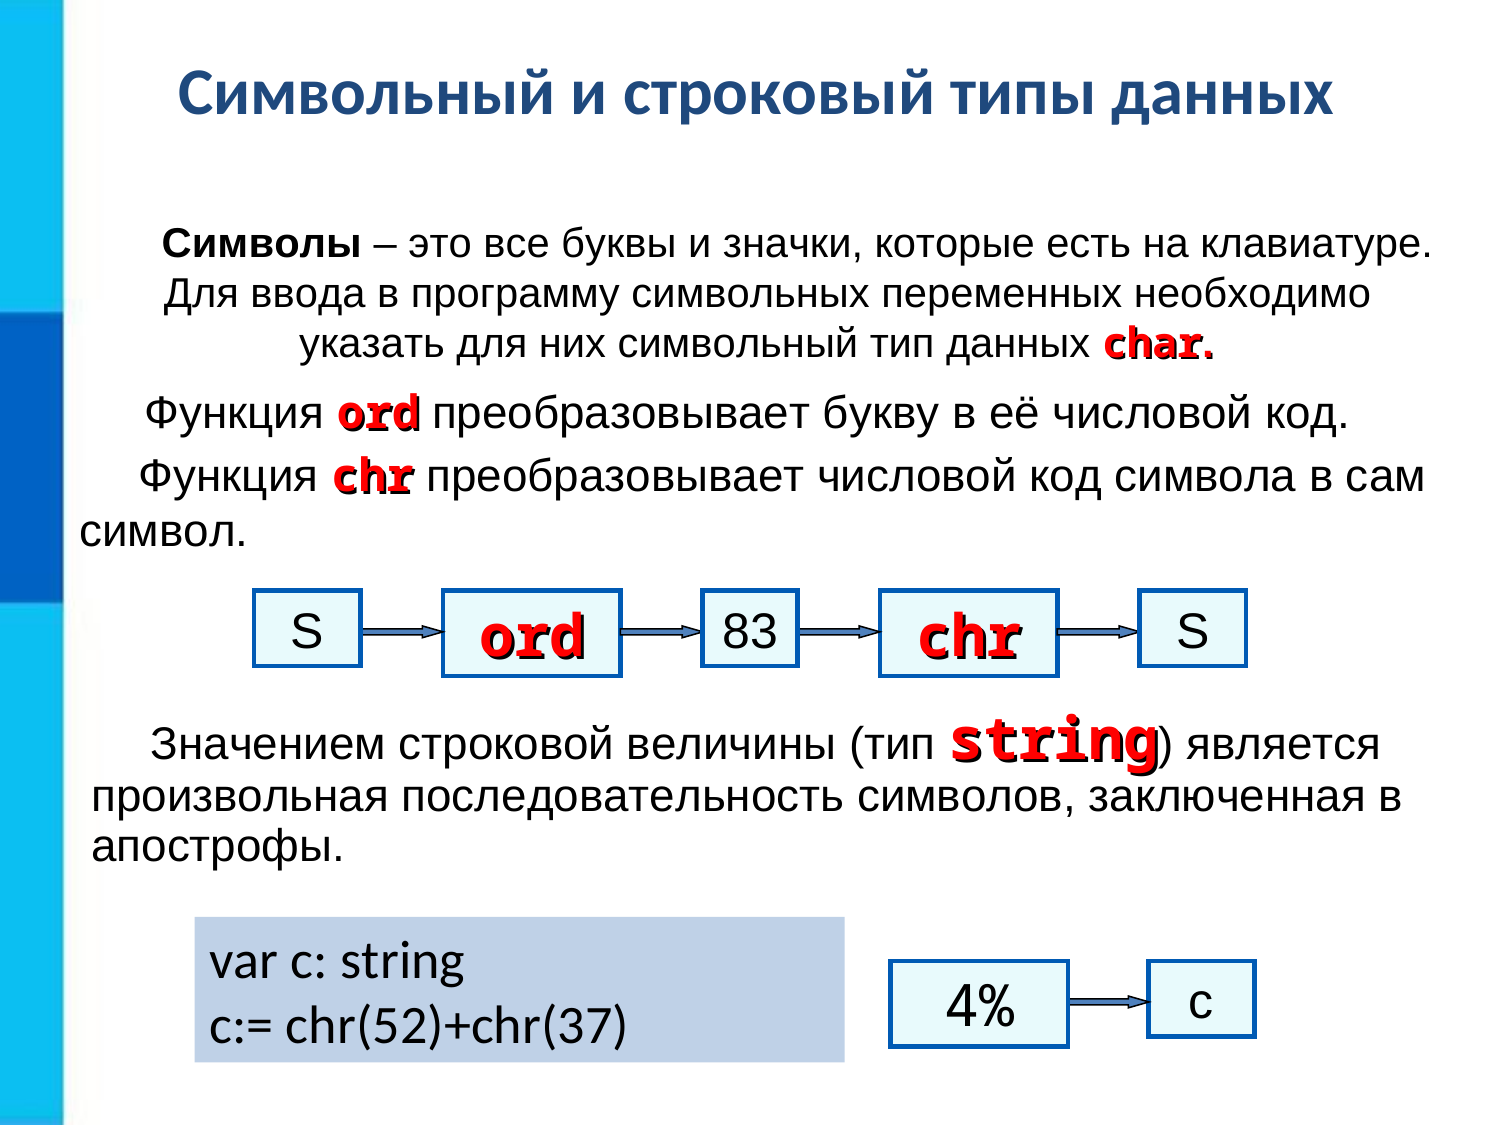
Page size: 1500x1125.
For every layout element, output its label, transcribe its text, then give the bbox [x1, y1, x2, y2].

text_box Значением строковой величины (тип string) является произвольная последовательность символов, заключенная в апострофы. [76, 701, 1471, 879]
text_box Функция chr преобразовывает числовой код символа в сам символ. [64, 438, 1459, 564]
text_box [1068, 996, 1150, 1008]
text_box Символьный и строковый типы данных [82, 7, 1431, 185]
text_box 4% [890, 960, 1068, 1047]
text_box [620, 625, 702, 638]
text_box [361, 625, 444, 638]
text_box с [1148, 960, 1255, 1037]
text_box S [253, 590, 361, 666]
picture [0, 0, 1500, 1125]
text_box S [1139, 590, 1247, 666]
text_box chr [879, 590, 1058, 677]
text_box [798, 625, 880, 638]
text_box ord [442, 590, 621, 677]
text_box [1057, 625, 1139, 638]
text_box Функция ord преобразовывает букву в её числовой код. [70, 375, 1465, 446]
text_box 83 [702, 590, 798, 666]
text_box Символы – это все буквы и значки, которые есть на клавиатуре. Для ввода в программу символьных переменных необходимо указать для них символьный тип данных char. [76, 208, 1459, 374]
text_box var c: string c:= chr(52)+chr(37) [194, 916, 845, 1063]
